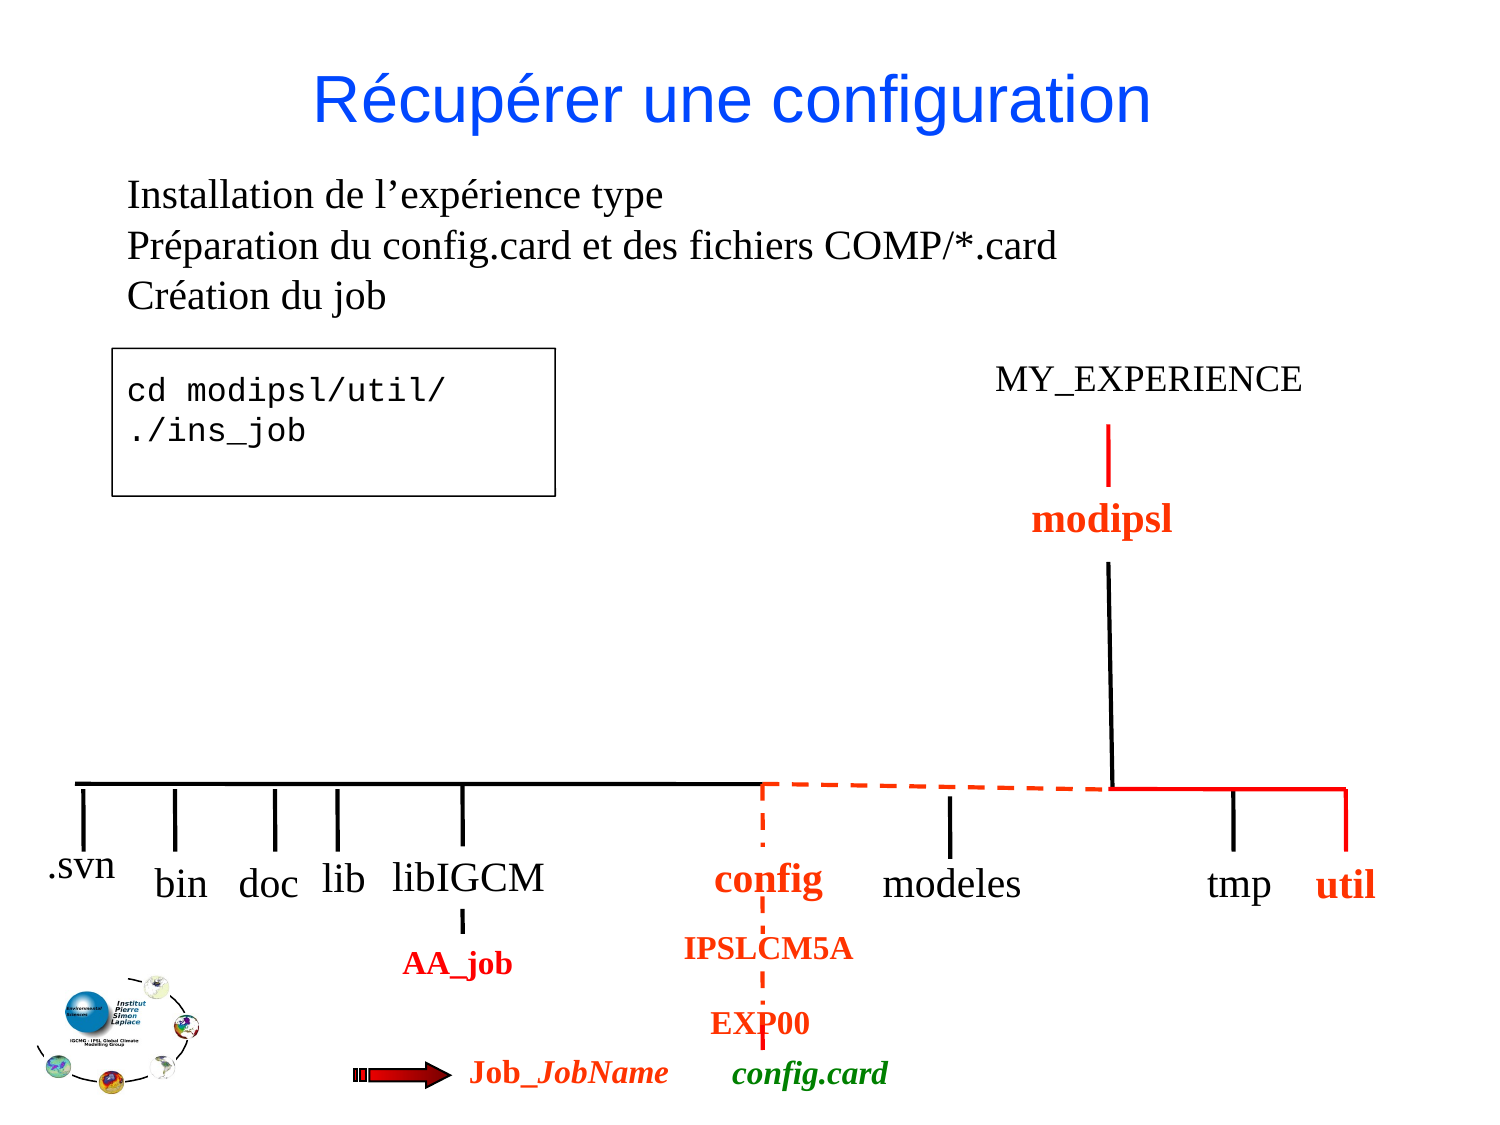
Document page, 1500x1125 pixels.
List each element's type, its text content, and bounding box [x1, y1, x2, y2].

text_box modipsl [983, 486, 1221, 550]
text_box MY_EXPERIENCE [945, 349, 1353, 409]
text_box .svn [12, 832, 151, 897]
text_box lib [225, 846, 349, 851]
text_box IPSLCM5A [562, 921, 976, 976]
picture [97, 1069, 125, 1095]
title Récupérer une configuration [67, 0, 1418, 222]
text_box libIGCM [349, 845, 588, 910]
text_box Job_JobName [454, 1042, 751, 1099]
text_box doc [150, 851, 388, 916]
text_box EXP00 [633, 996, 888, 1046]
picture [65, 974, 170, 1048]
text_box AA_job [387, 933, 588, 990]
text_box bin [62, 851, 301, 915]
text_box config [649, 846, 888, 910]
picture [148, 1054, 176, 1080]
picture [44, 1054, 72, 1079]
text_box [360, 1069, 366, 1081]
text_box config.card [683, 1046, 938, 1101]
text_box modeles [833, 851, 1071, 916]
text_box [369, 1062, 451, 1088]
picture [172, 1013, 200, 1040]
text_box Installation de l’expérience type Préparation du config.card et des fichiers COMP/*.card Création du job cd modipsl/util/ ./ins_job [12, 162, 1317, 659]
text_box tmp [1170, 851, 1309, 916]
text_box util [1309, 852, 1396, 916]
